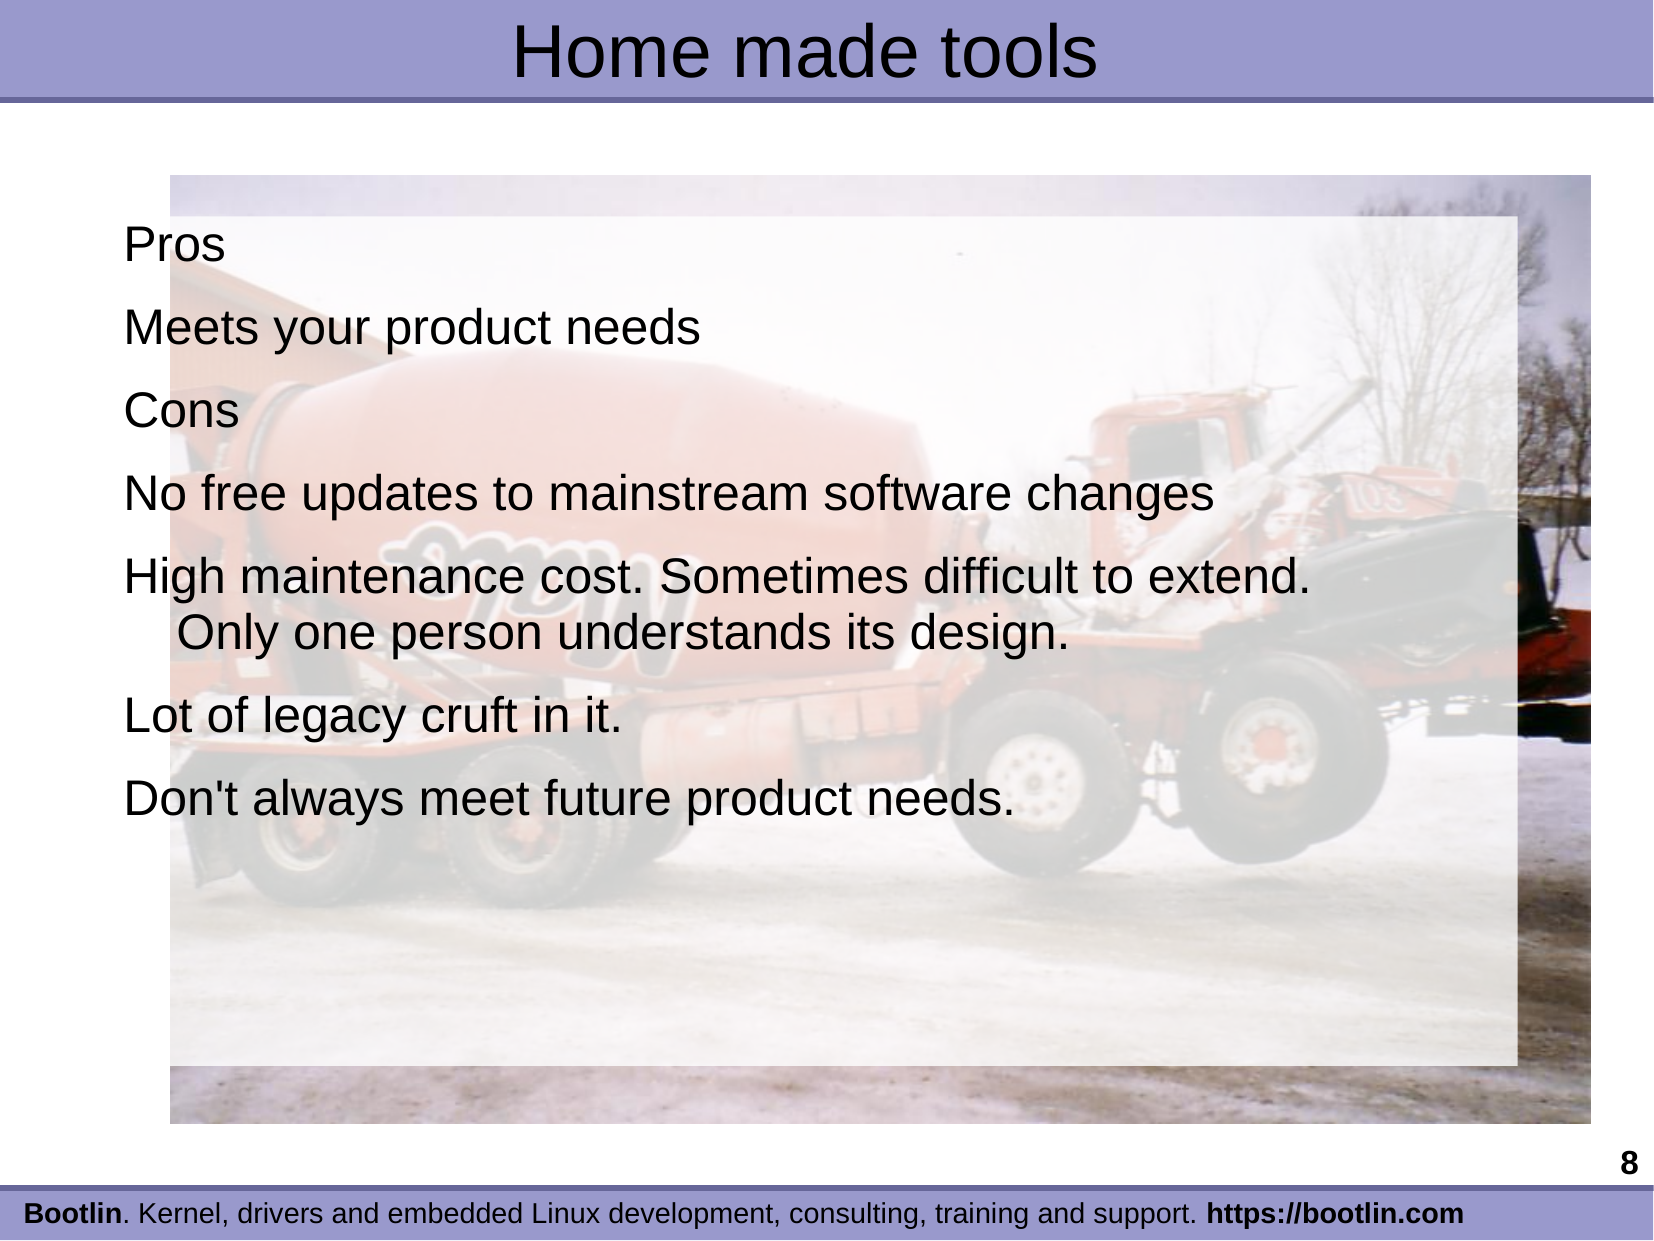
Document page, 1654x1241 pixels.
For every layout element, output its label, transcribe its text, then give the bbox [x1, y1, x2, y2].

title Home made tools [60, 5, 1551, 97]
list Pros Meets your product needs Cons No free updates to mainstream software changes High maintenance cost. Sometimes difficult to extend. Only one person understands its design. Lot of legacy cruft in it. Don't always meet future product needs. [105, 216, 1518, 1066]
picture [170, 175, 1591, 1124]
